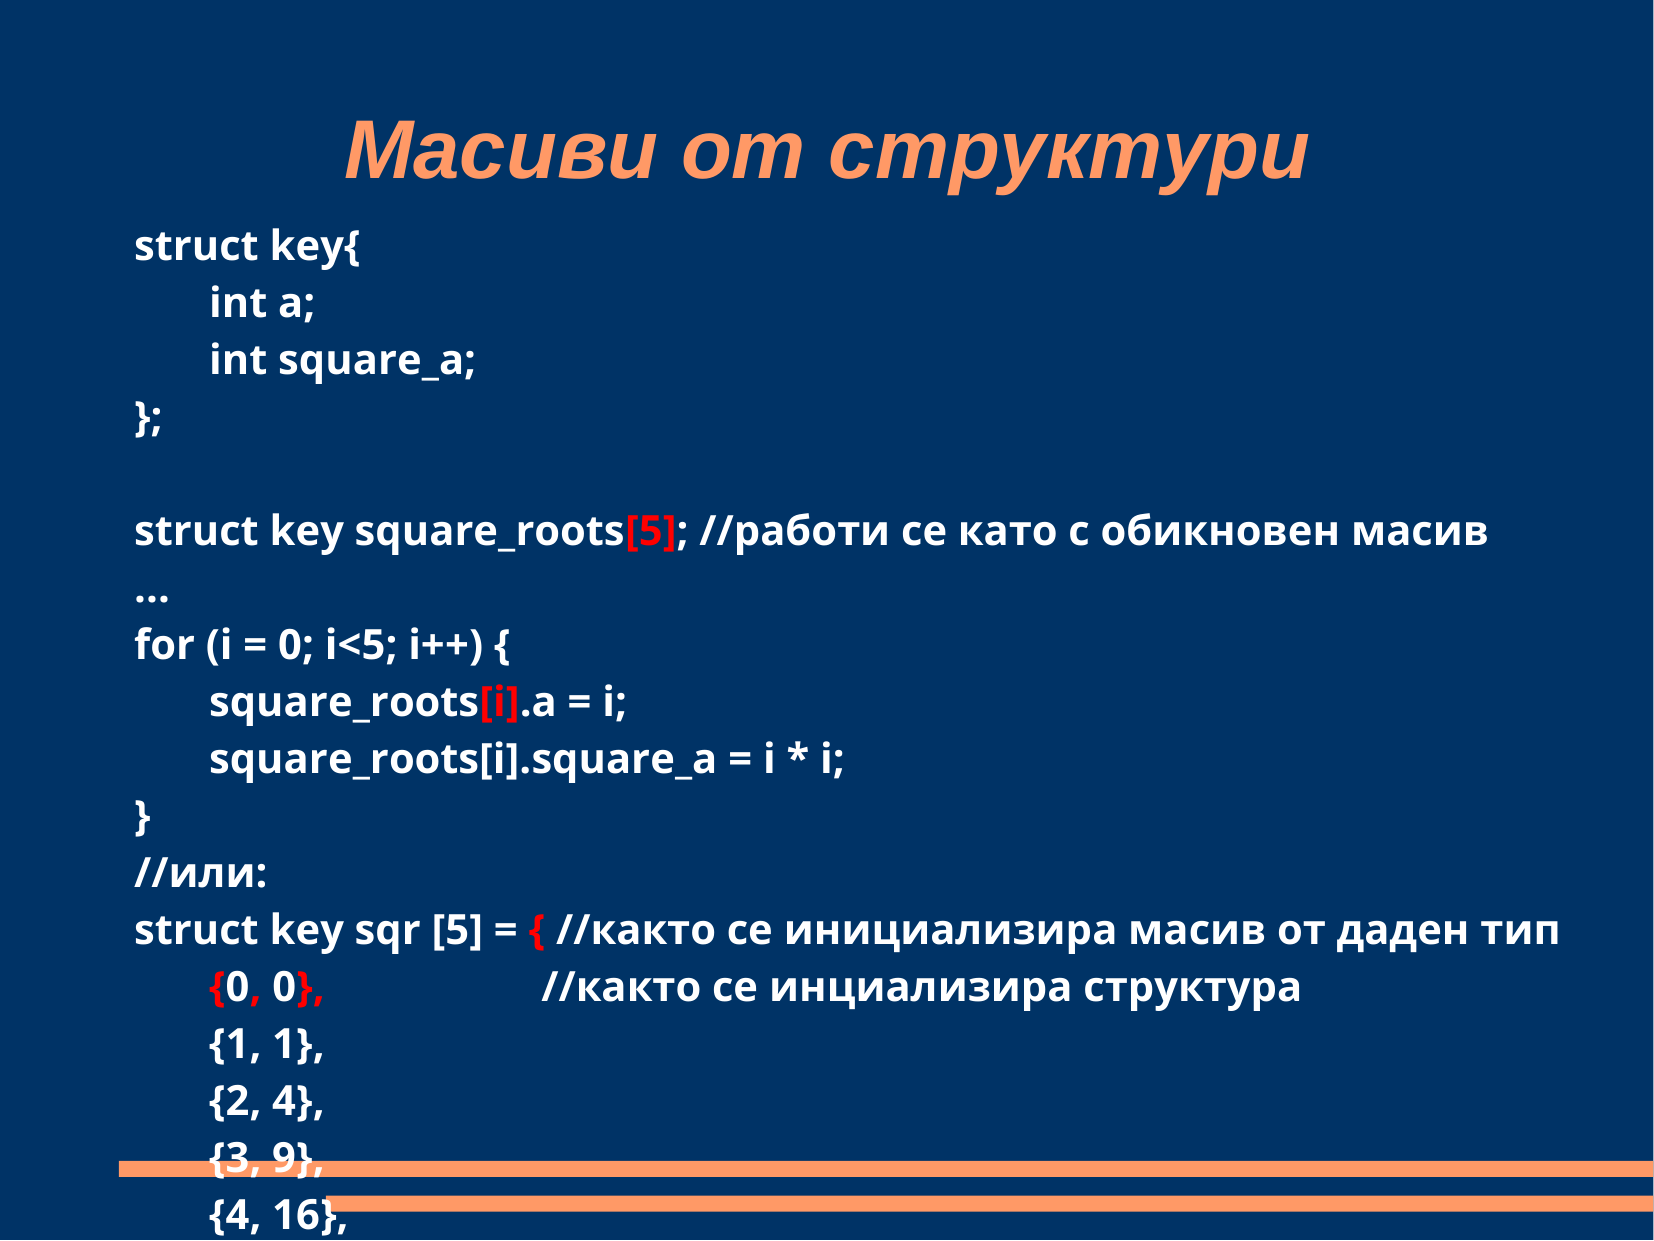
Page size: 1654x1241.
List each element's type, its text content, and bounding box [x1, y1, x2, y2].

text_box struct key{ int a; int square_a; }; struct key square_roots[5]; //работи се като с обикновен масив ... for (i = 0; i<5; i++) { square_roots[i].a = i; square_roots[i].square_a = i * i; } //или: struct key sqr [5] = { //както се инициализира масив от даден тип {0, 0}, //както се инциализира структура {1, 1}, {2, 4}, {3, 9}, {4, 16}, }; [119, 208, 1631, 1126]
title Масиви от структури [121, 46, 1534, 208]
